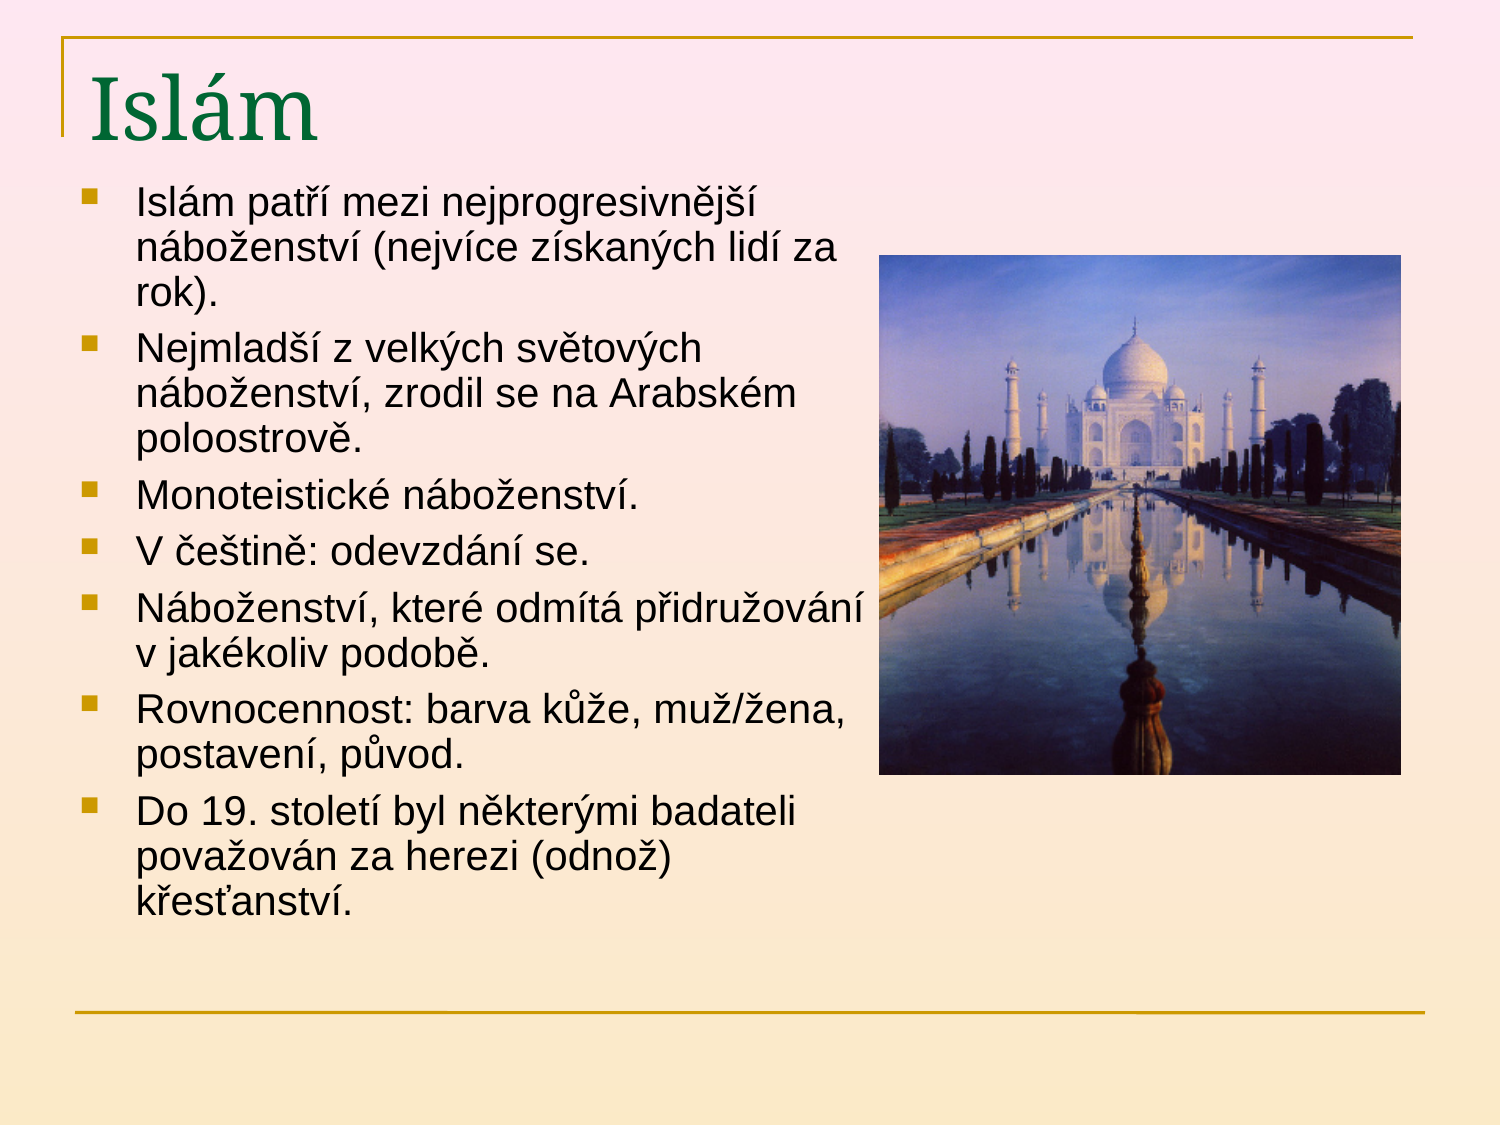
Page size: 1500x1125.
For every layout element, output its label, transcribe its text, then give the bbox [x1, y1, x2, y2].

list Islám patří mezi nejprogresivnější náboženství (nejvíce získaných lidí za rok). Nejmladší z velkých světových náboženství, zrodil se na Arabském poloostrově. Monoteistické náboženství. V češtině: odevzdání se. Náboženství, které odmítá přidružování v jakékoliv podobě. Rovnocennost: barva kůže, muž/žena, postavení, původ. Do 19. století byl některými badateli považován za herezi (odnož) křesťanství. [64, 172, 880, 987]
picture [879, 255, 1401, 775]
title Islám [75, 45, 1426, 233]
